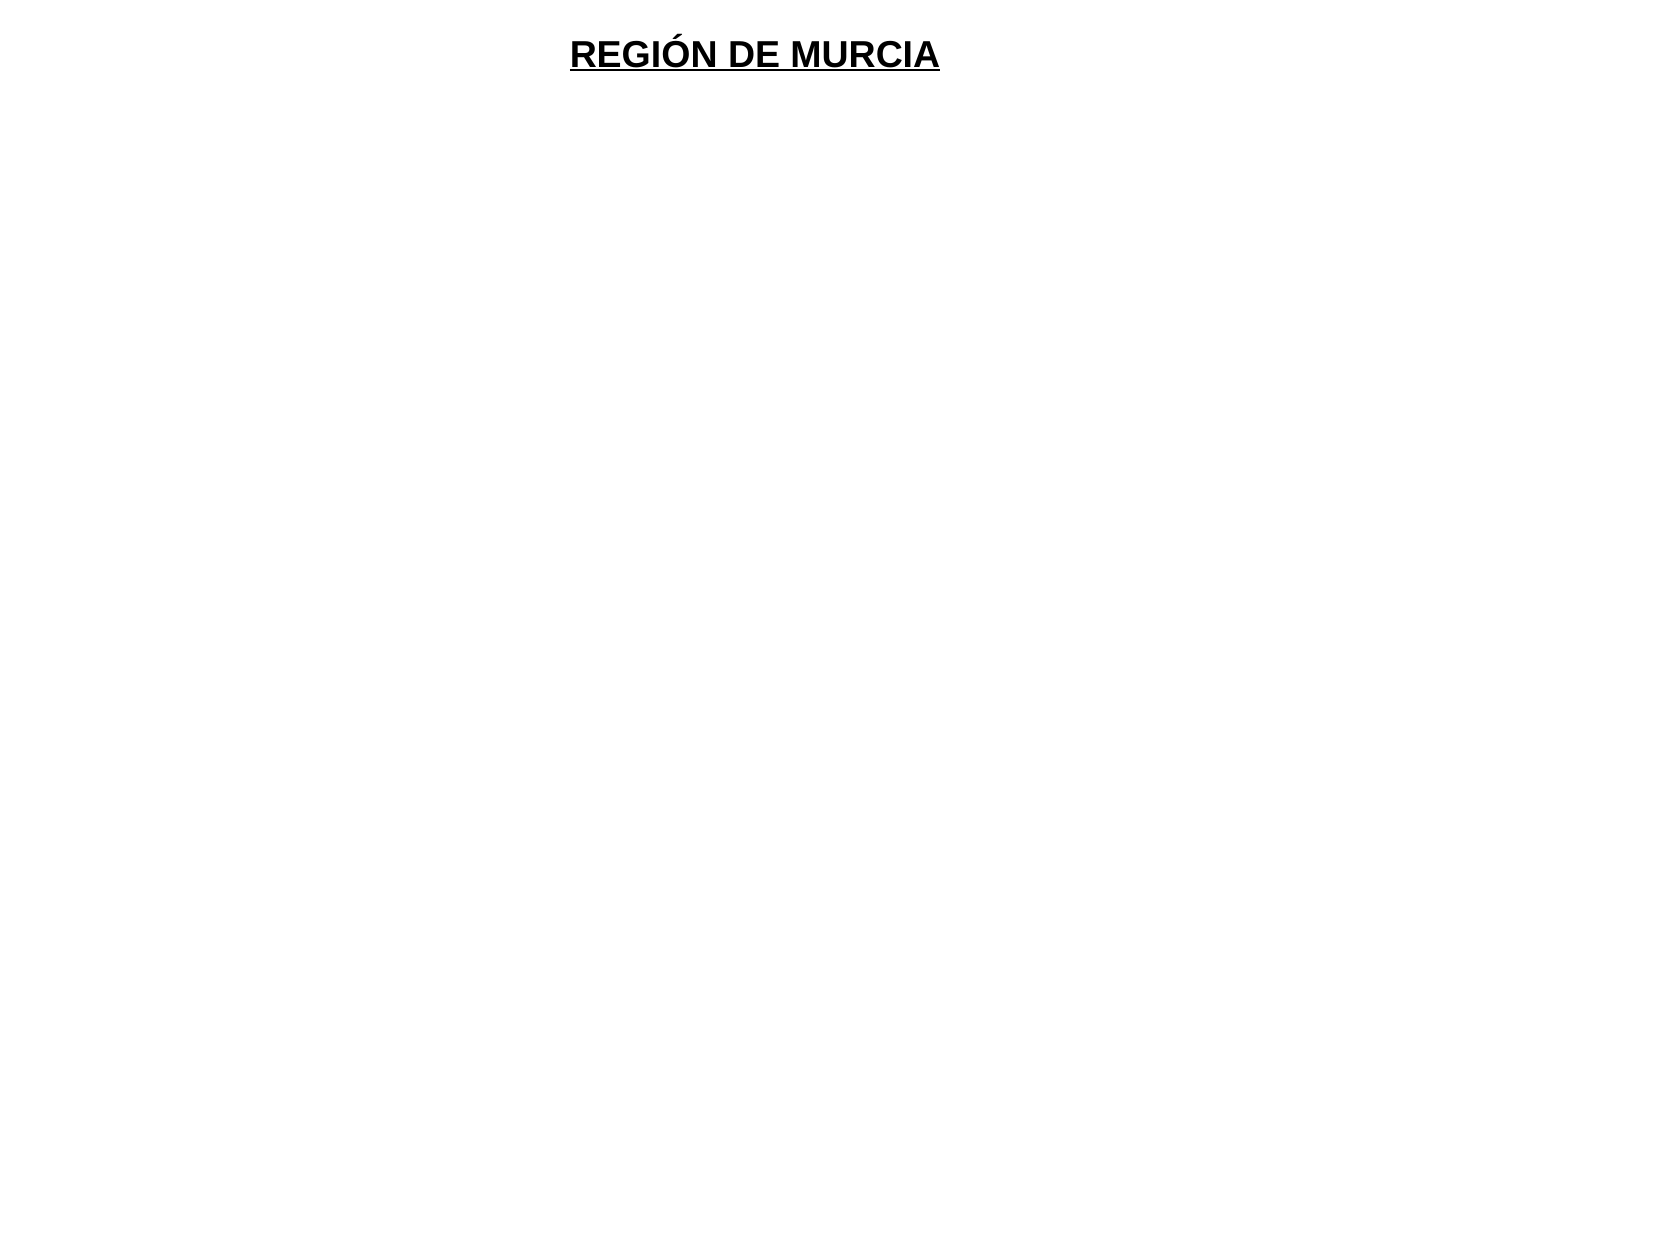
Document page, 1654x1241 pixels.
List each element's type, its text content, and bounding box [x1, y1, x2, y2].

text_box REGIÓN DE MURCIA [555, 25, 956, 83]
